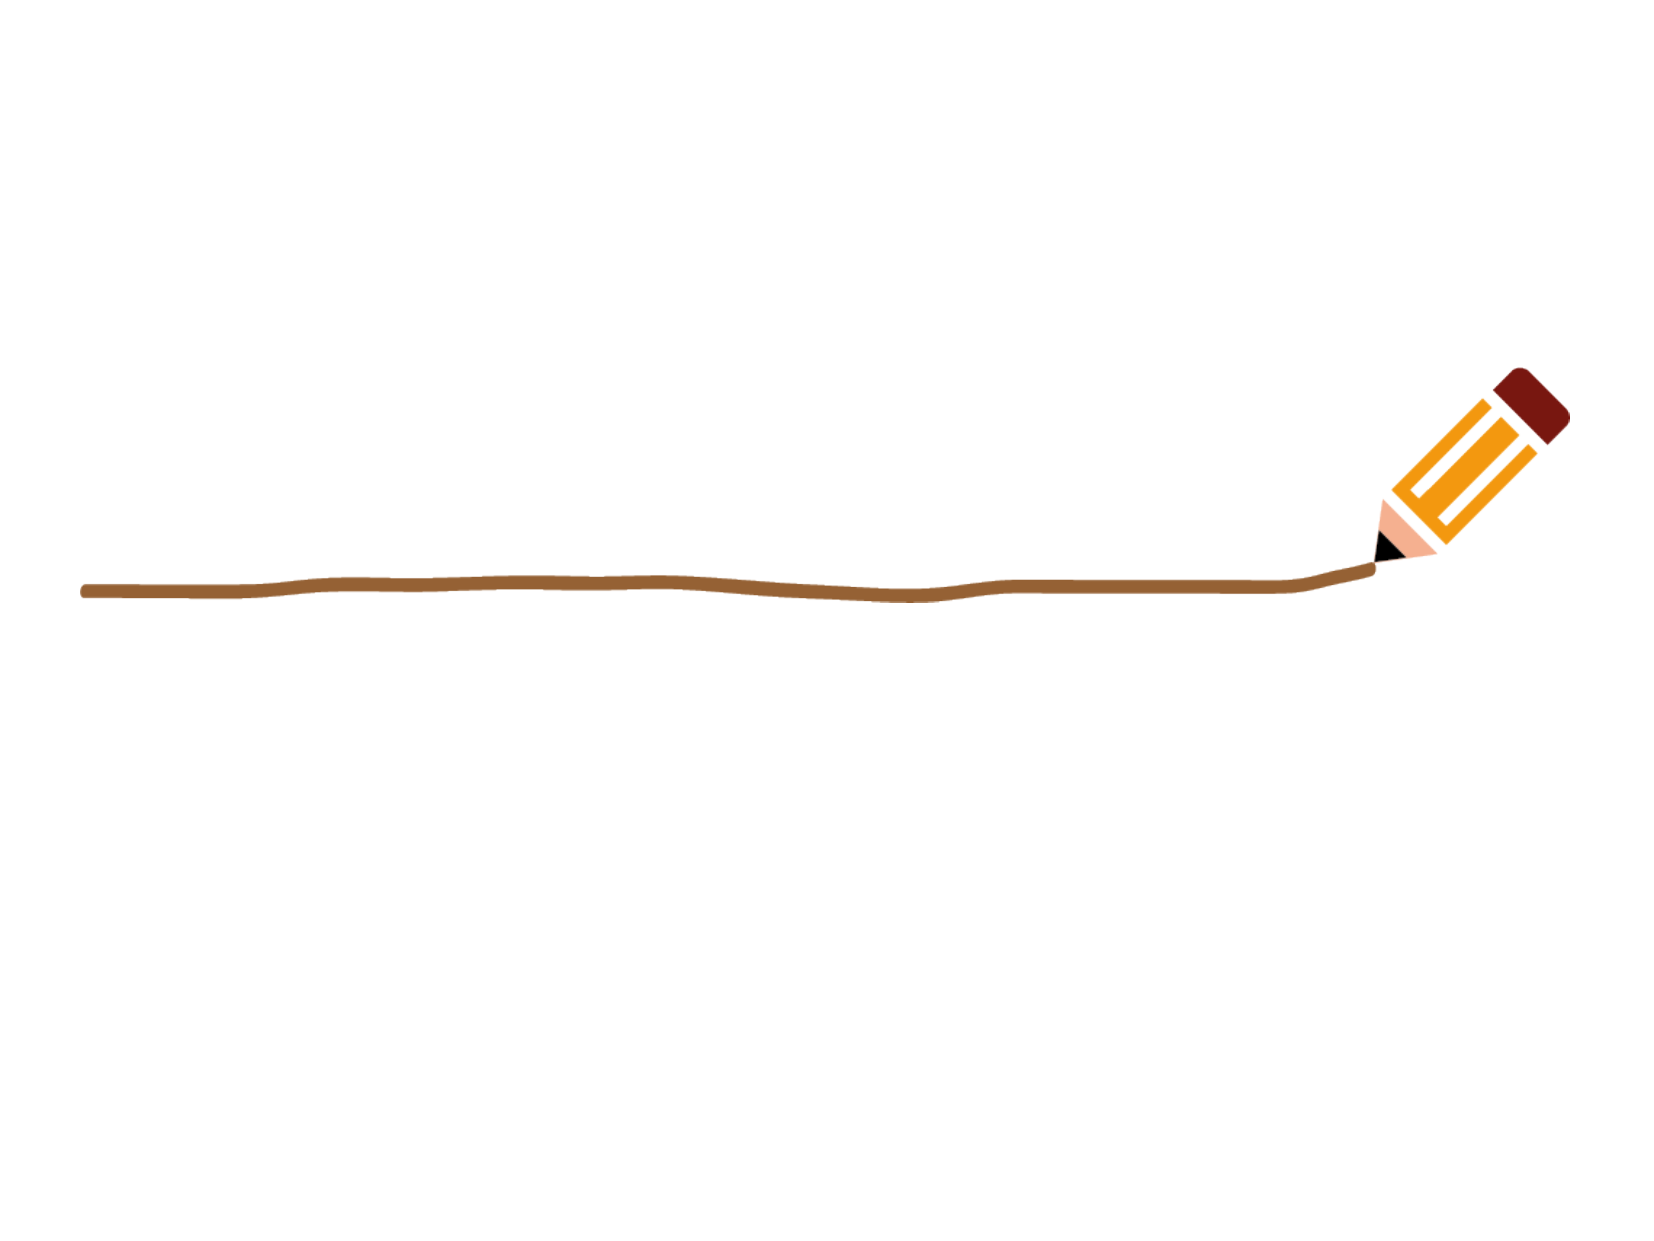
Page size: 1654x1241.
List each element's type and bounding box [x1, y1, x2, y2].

picture [80, 367, 1570, 603]
